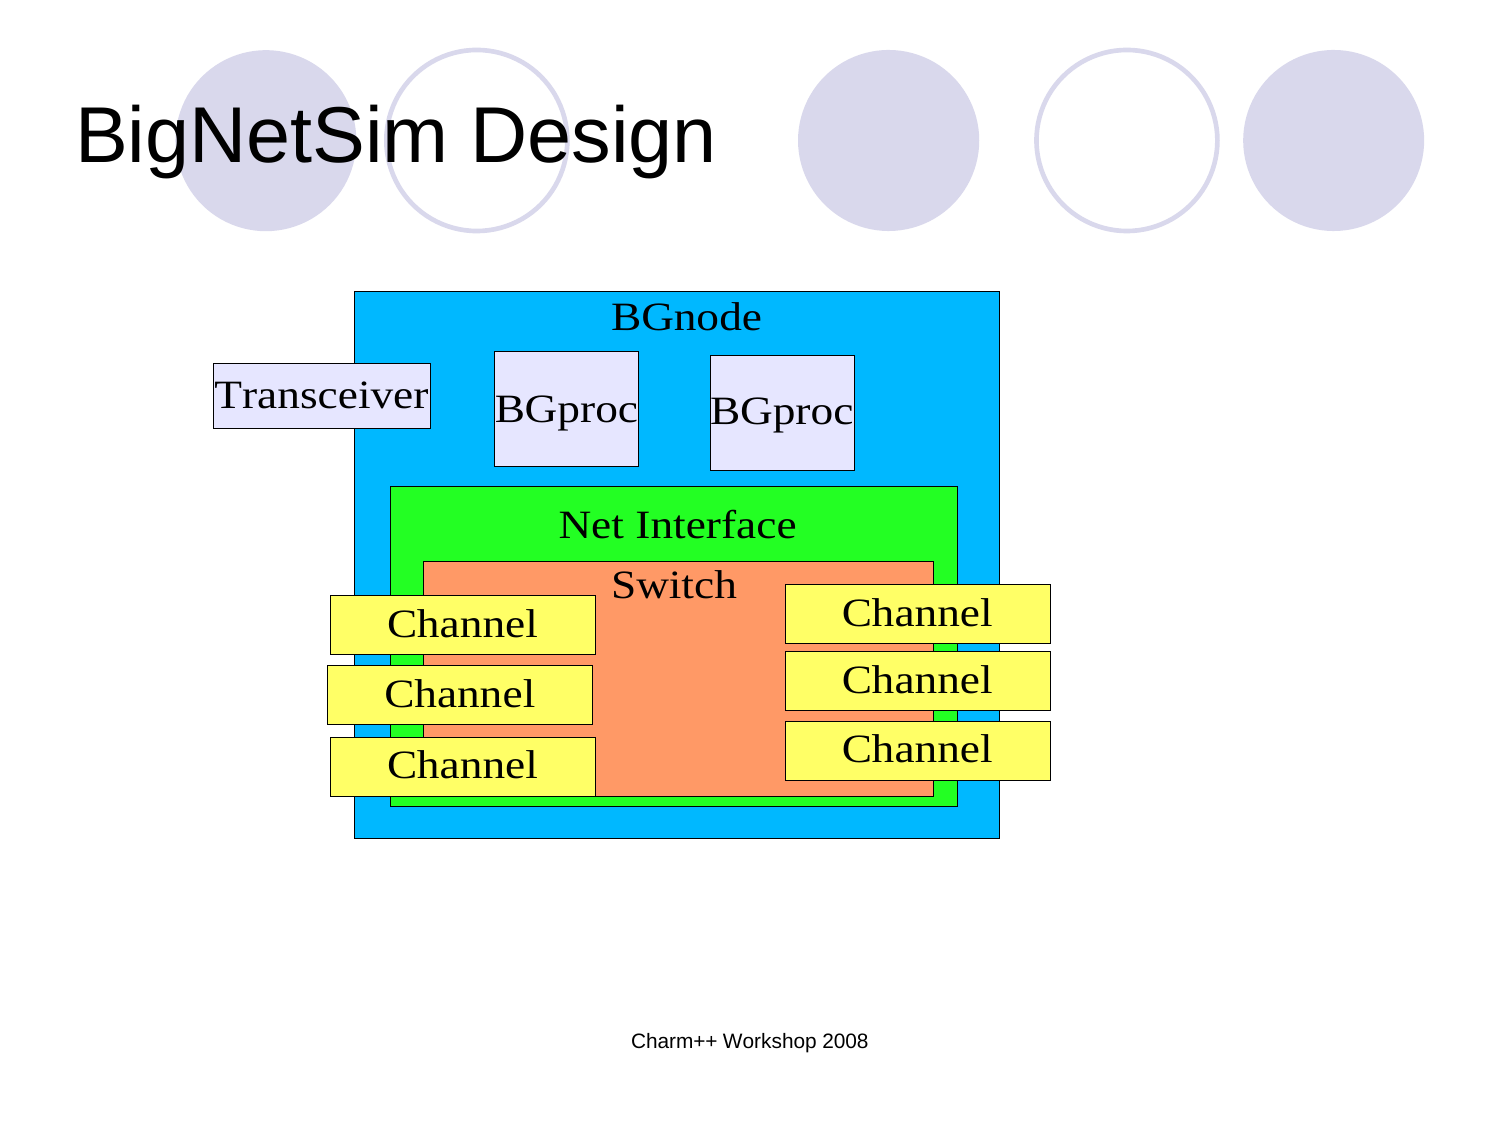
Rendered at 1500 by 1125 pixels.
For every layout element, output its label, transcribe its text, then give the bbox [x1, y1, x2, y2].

title BigNetSim Design [75, 45, 1426, 112]
chart [0, 112, 1500, 1125]
